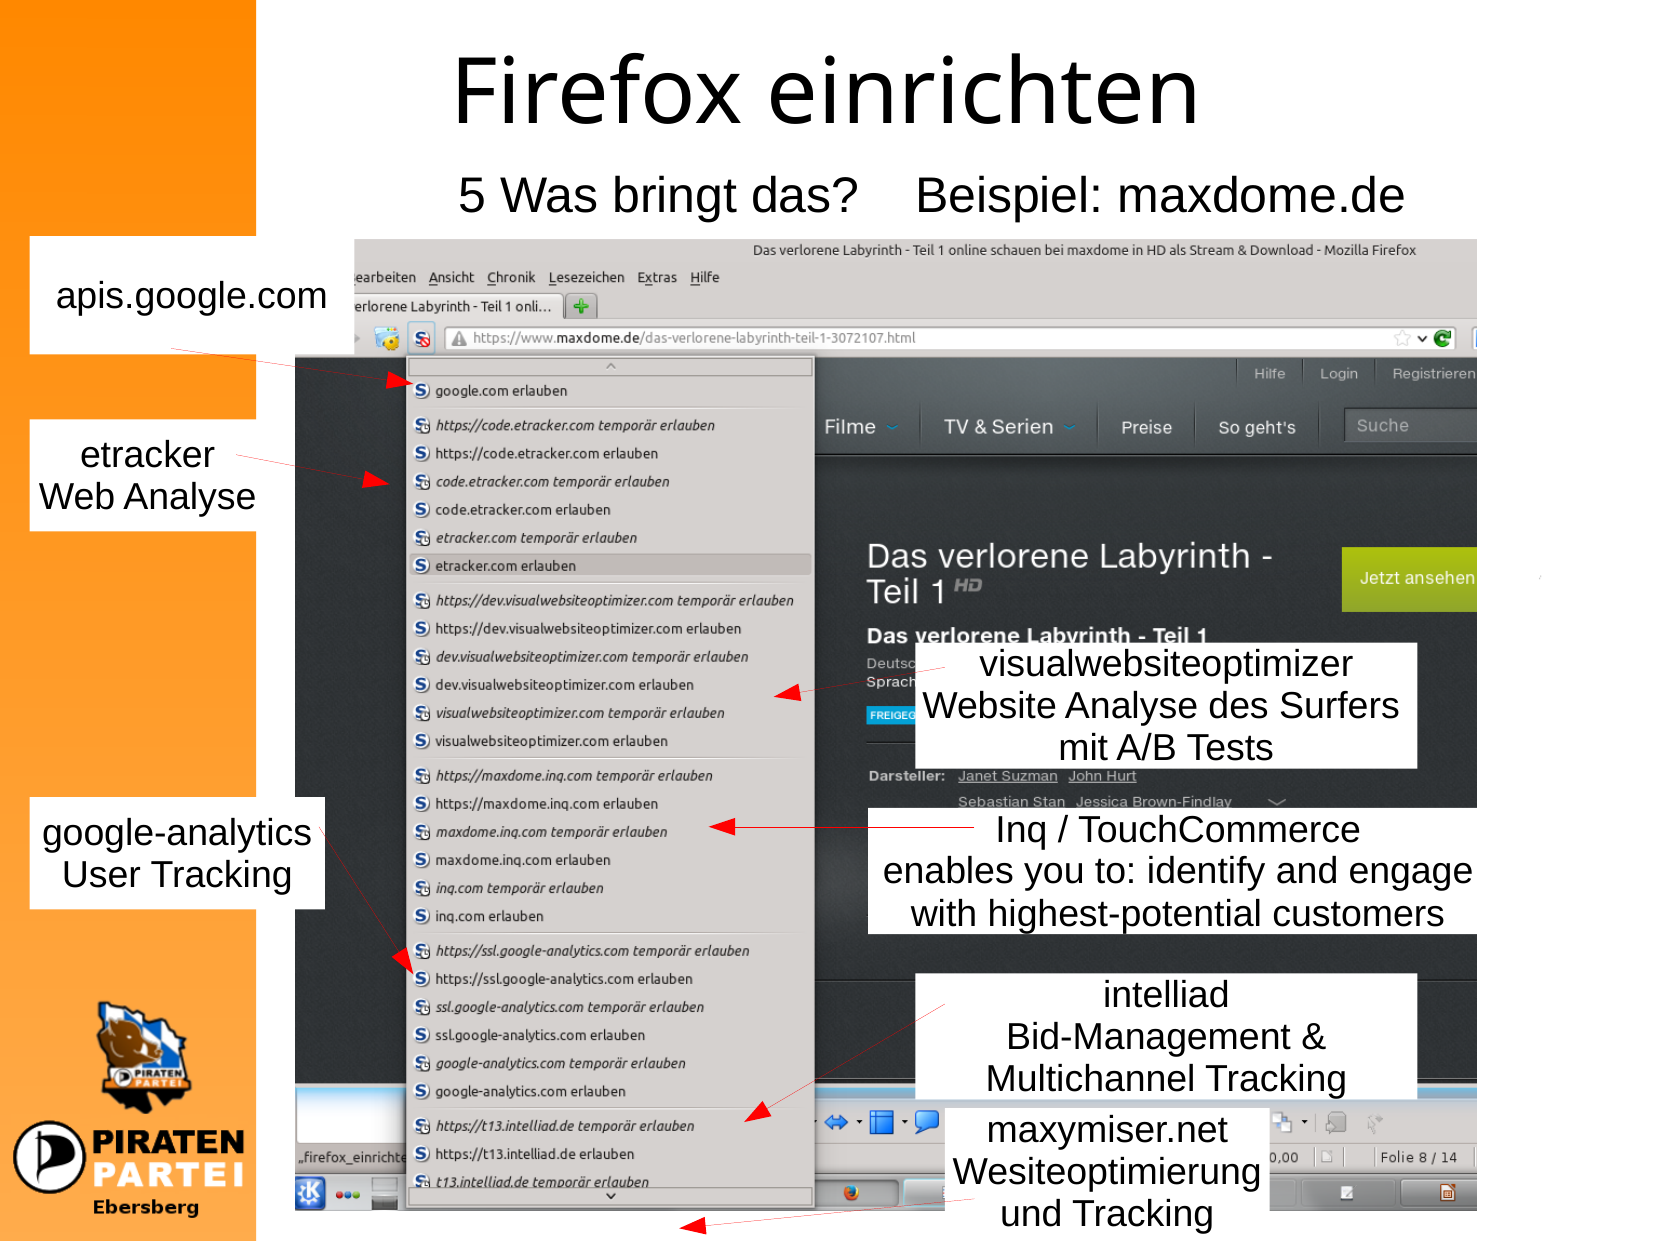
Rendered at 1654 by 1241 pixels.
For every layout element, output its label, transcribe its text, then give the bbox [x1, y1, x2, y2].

text_box Inq / TouchCommerce enables you to: identify and engage with highest-potential customers [868, 807, 1489, 935]
text_box visualwebsiteoptimizer Website Analyse des Surfers mit A/B Tests [915, 642, 1418, 769]
text_box apis.google.com [29, 236, 355, 355]
text_box etracker Web Analyse [29, 419, 266, 532]
text_box intelliad Bid-Management & Multichannel Tracking [915, 973, 1418, 1100]
subtitle 5 Was bringt das? Beispiel: maxdome.de [295, 135, 1571, 254]
text_box google-analytics User Tracking [29, 797, 325, 910]
picture [0, 0, 1654, 1241]
text_box maxymiser.net Wesiteoptimierung und Tracking [944, 1108, 1270, 1235]
title Firefox einrichten [82, 0, 1571, 192]
